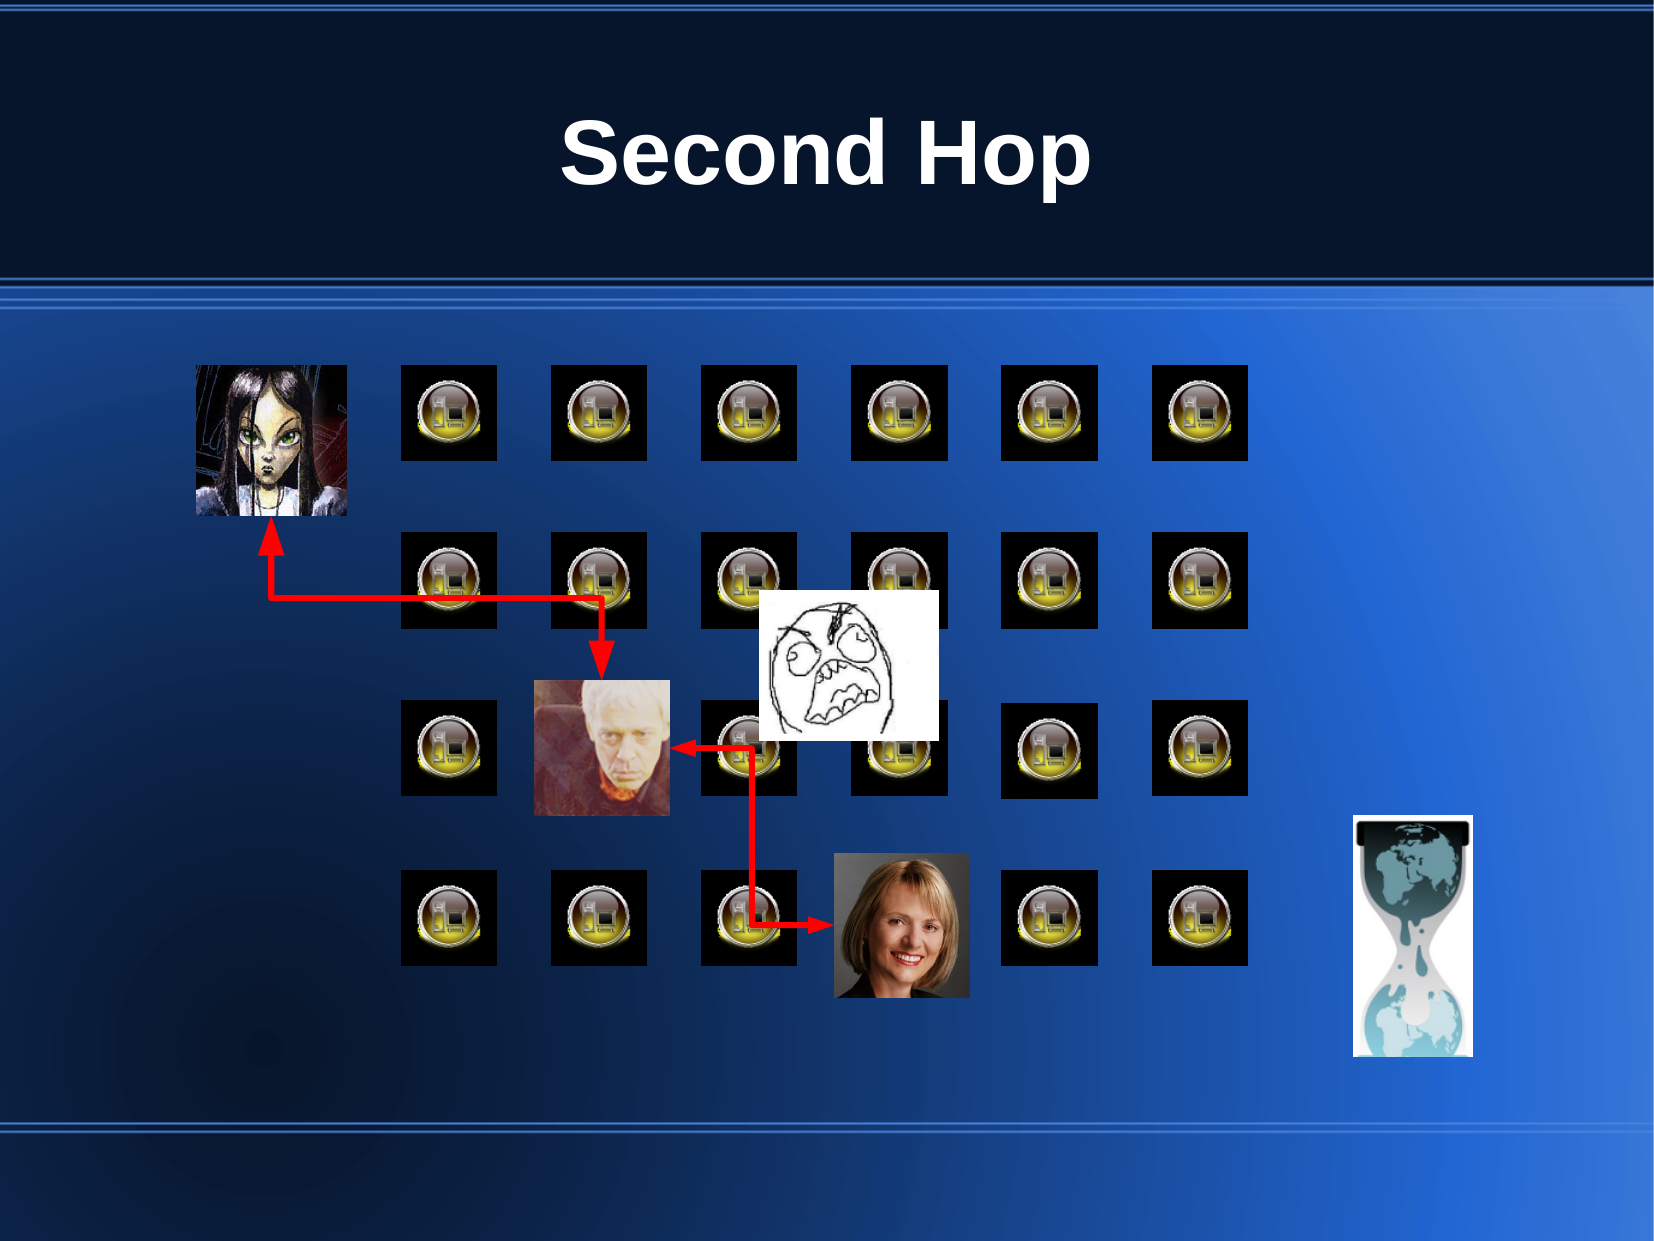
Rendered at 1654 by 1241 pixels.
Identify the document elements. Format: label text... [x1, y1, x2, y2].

picture [0, 0, 1654, 1241]
chart [109, 354, 1600, 1057]
title Second Hop [82, 56, 1571, 250]
